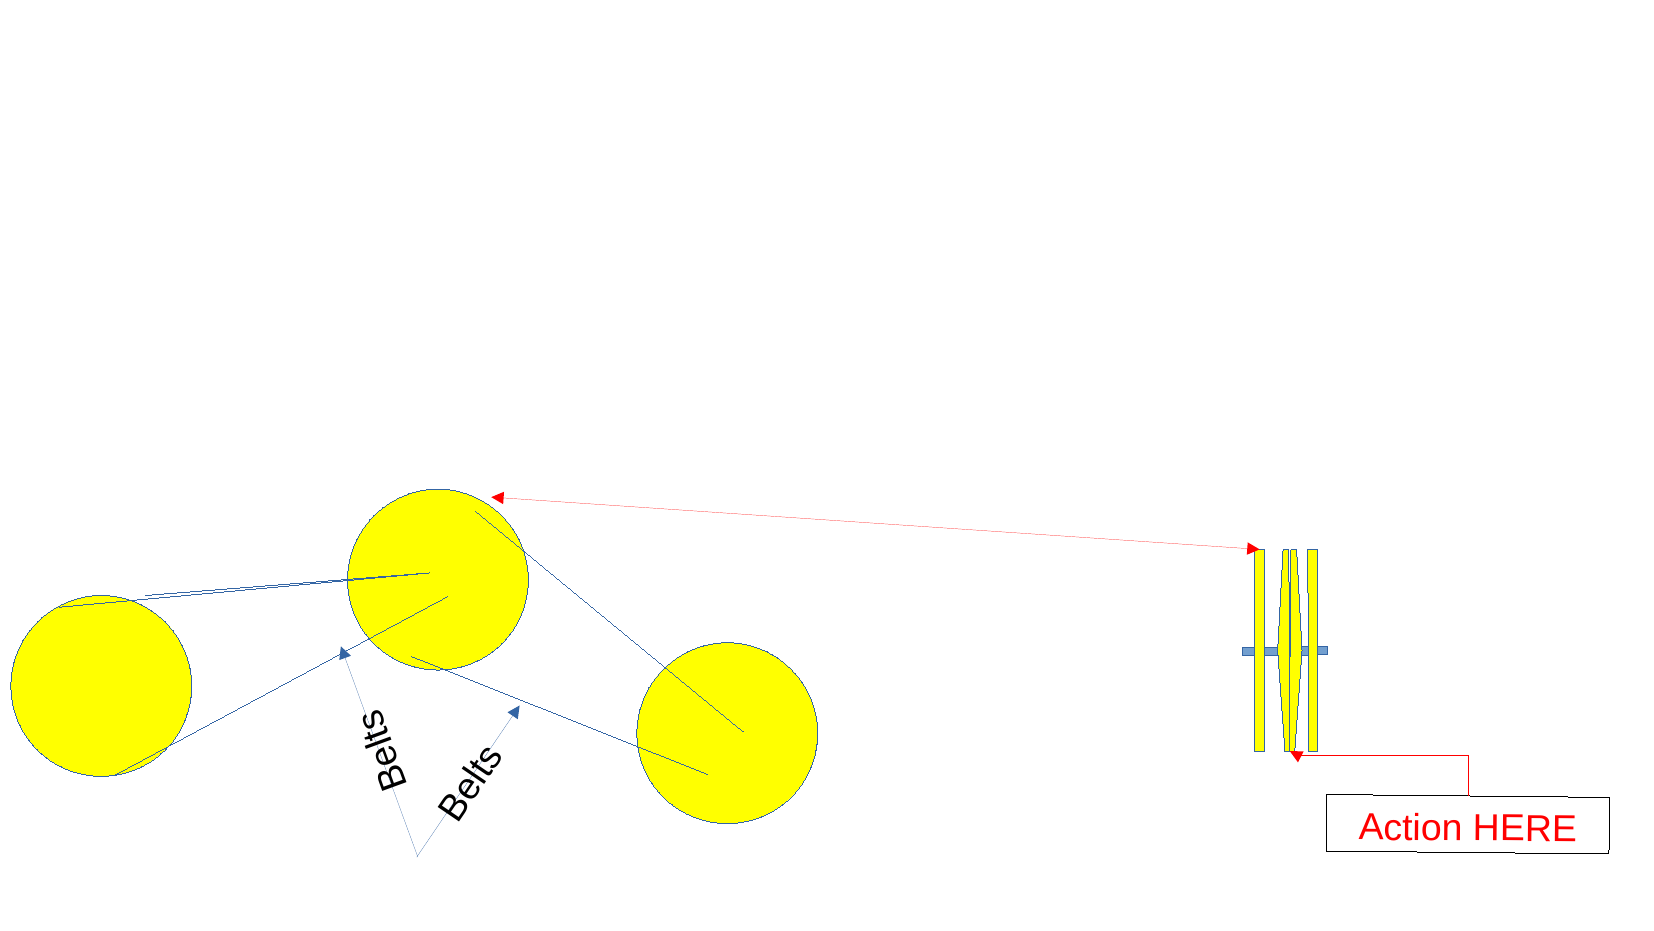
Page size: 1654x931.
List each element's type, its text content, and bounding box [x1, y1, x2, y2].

text_box [1308, 549, 1328, 752]
text_box [1243, 647, 1254, 656]
text_box Action HERE [1326, 794, 1610, 854]
text_box [347, 489, 529, 671]
text_box [636, 642, 818, 824]
text_box [10, 595, 192, 777]
text_box [1255, 549, 1308, 752]
